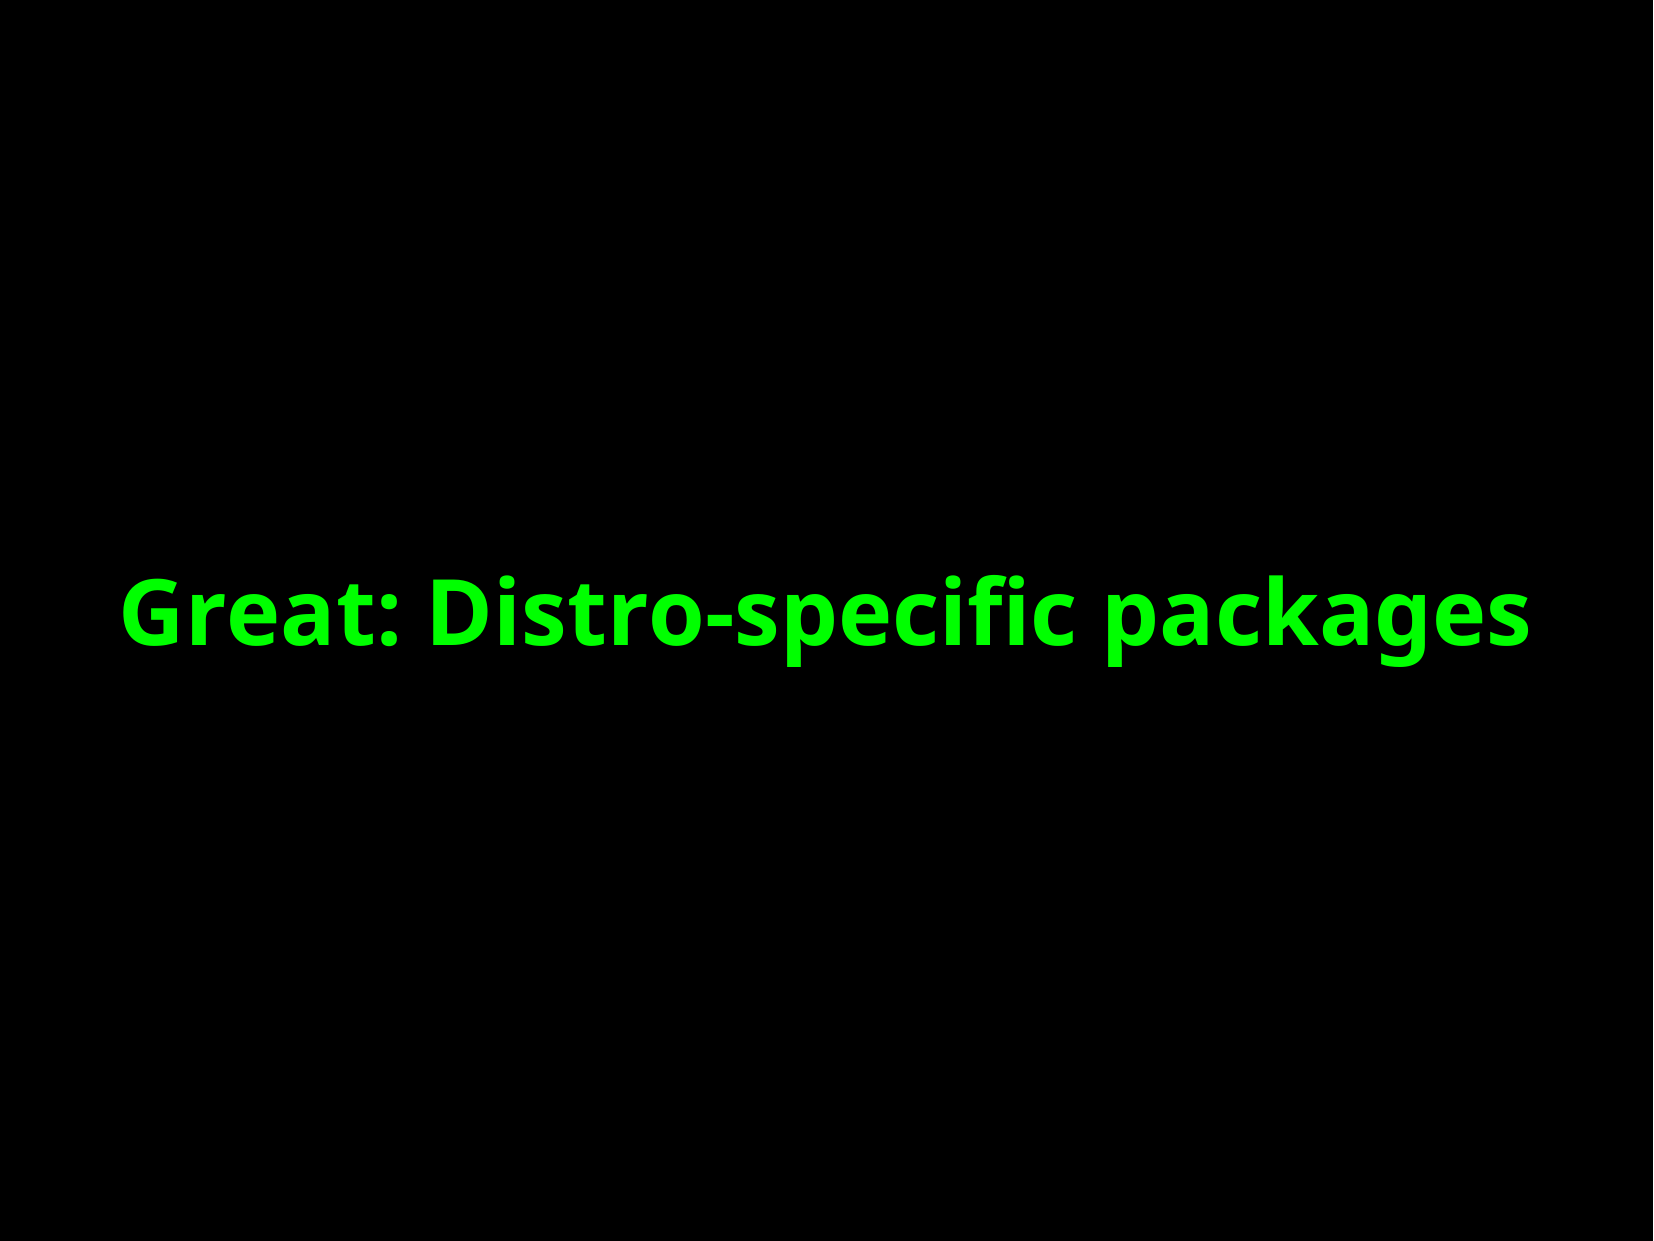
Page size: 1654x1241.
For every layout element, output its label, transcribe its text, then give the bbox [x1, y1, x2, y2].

title Great: Distro-specific packages [82, 56, 1571, 1163]
